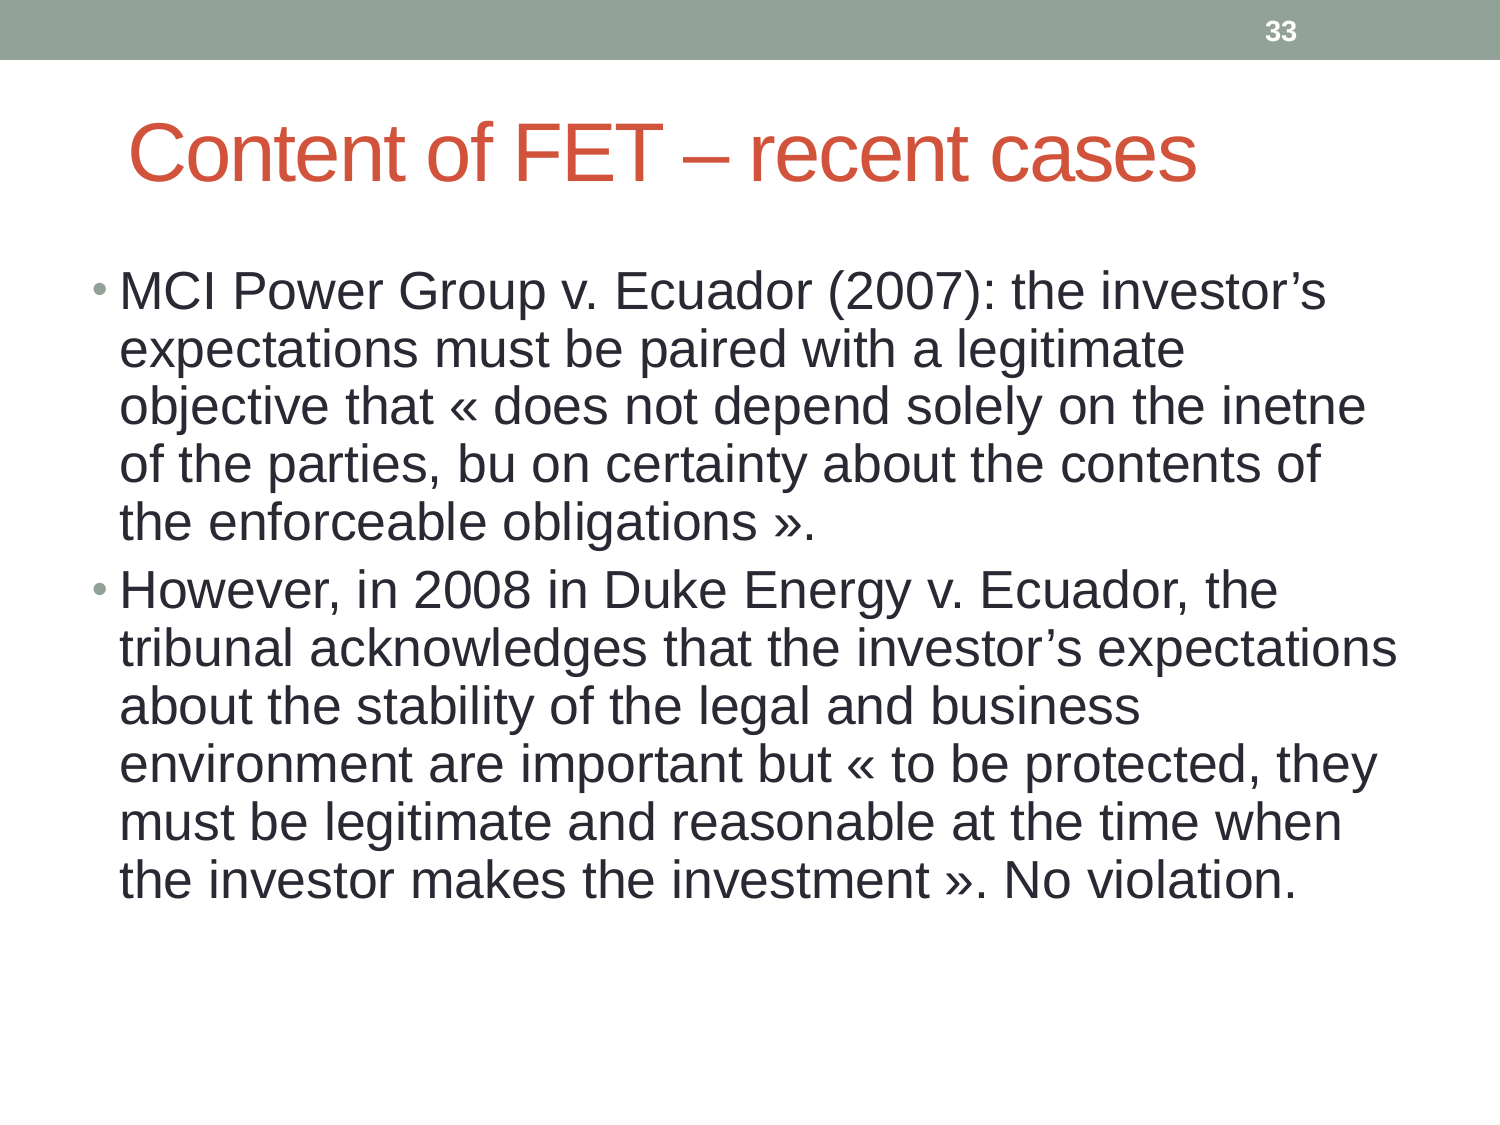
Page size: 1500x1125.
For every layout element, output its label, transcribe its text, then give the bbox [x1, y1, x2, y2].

slide_number <編號> [1250, 3, 1425, 57]
list MCI Power Group v. Ecuador (2007): the investor’s expectations must be paired with a legitimate objective that « does not depend solely on the inetne of the parties, bu on certainty about the contents of the enforceable obligations ». However, in 2008 in Duke Energy v. Ecuador, the tribunal acknowledges that the investor’s expectations about the stability of the legal and business environment are important but « to be protected, they must be legitimate and reasonable at the time when the investor makes the investment ». No violation. [76, 255, 1424, 931]
title Content of FET – recent cases [112, 54, 1388, 243]
